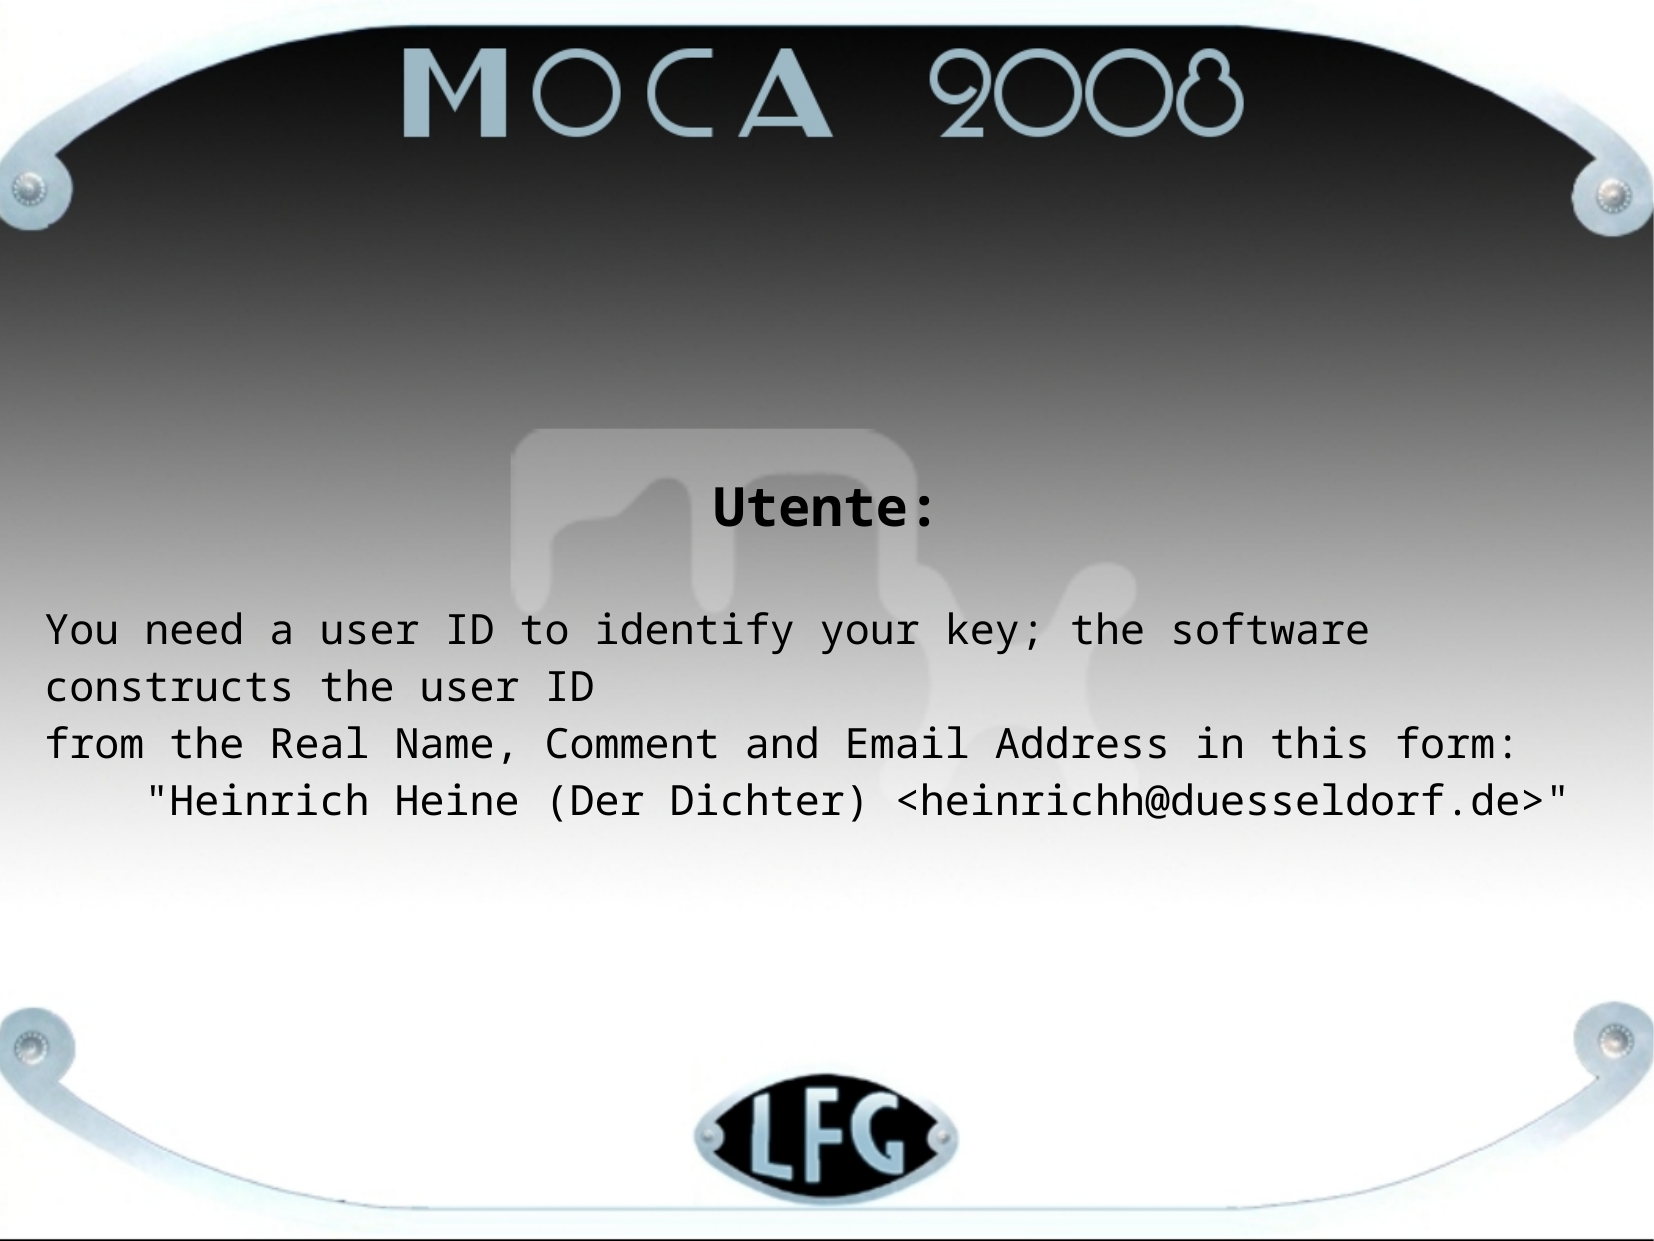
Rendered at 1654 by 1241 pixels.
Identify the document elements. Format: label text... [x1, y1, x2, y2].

picture [0, 0, 1654, 1241]
text_box Utente: You need a user ID to identify your key; the software constructs the user ID from the Real Name, Comment and Email Address in this form: "Heinrich Heine (Der Dichter) <heinrichh@duesseldorf.de>" [29, 404, 1625, 886]
